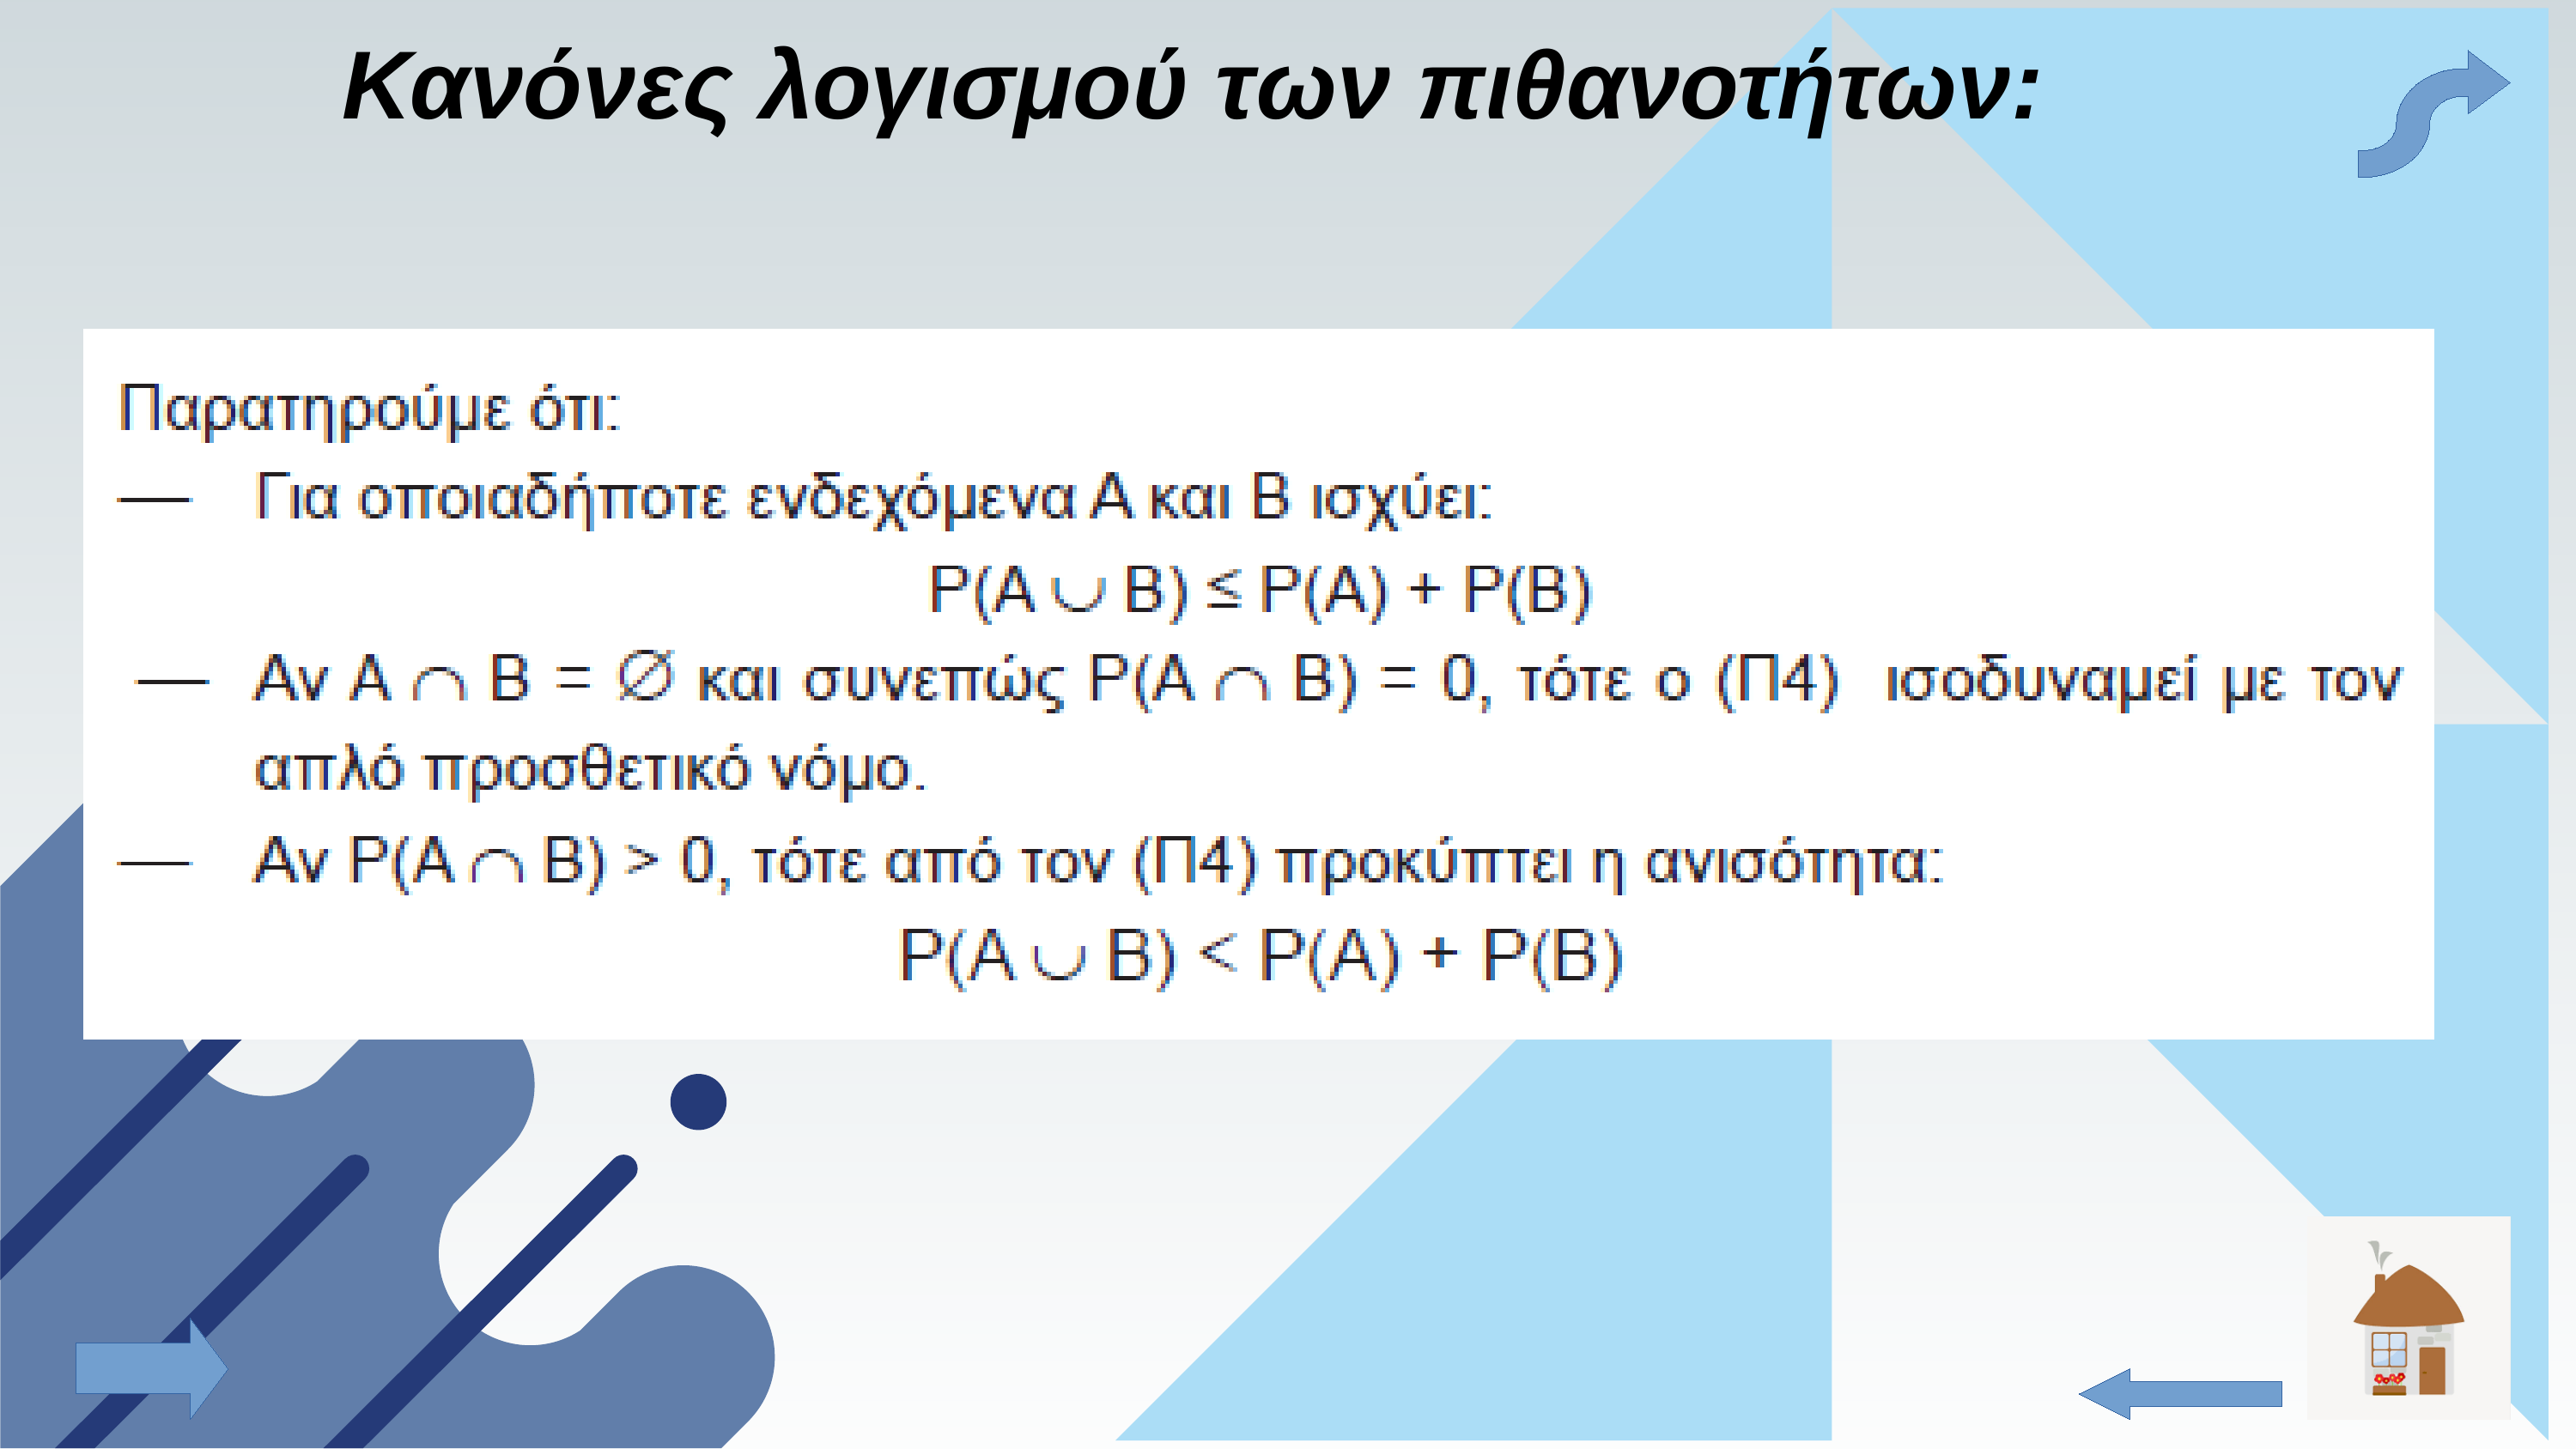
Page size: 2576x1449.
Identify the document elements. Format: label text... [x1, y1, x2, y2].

picture [83, 329, 2434, 1040]
text_box Κανόνες λογισμού των πιθανοτήτων: [329, 25, 2105, 178]
text_box [0, 0, 2576, 1449]
picture [2307, 1216, 2511, 1420]
